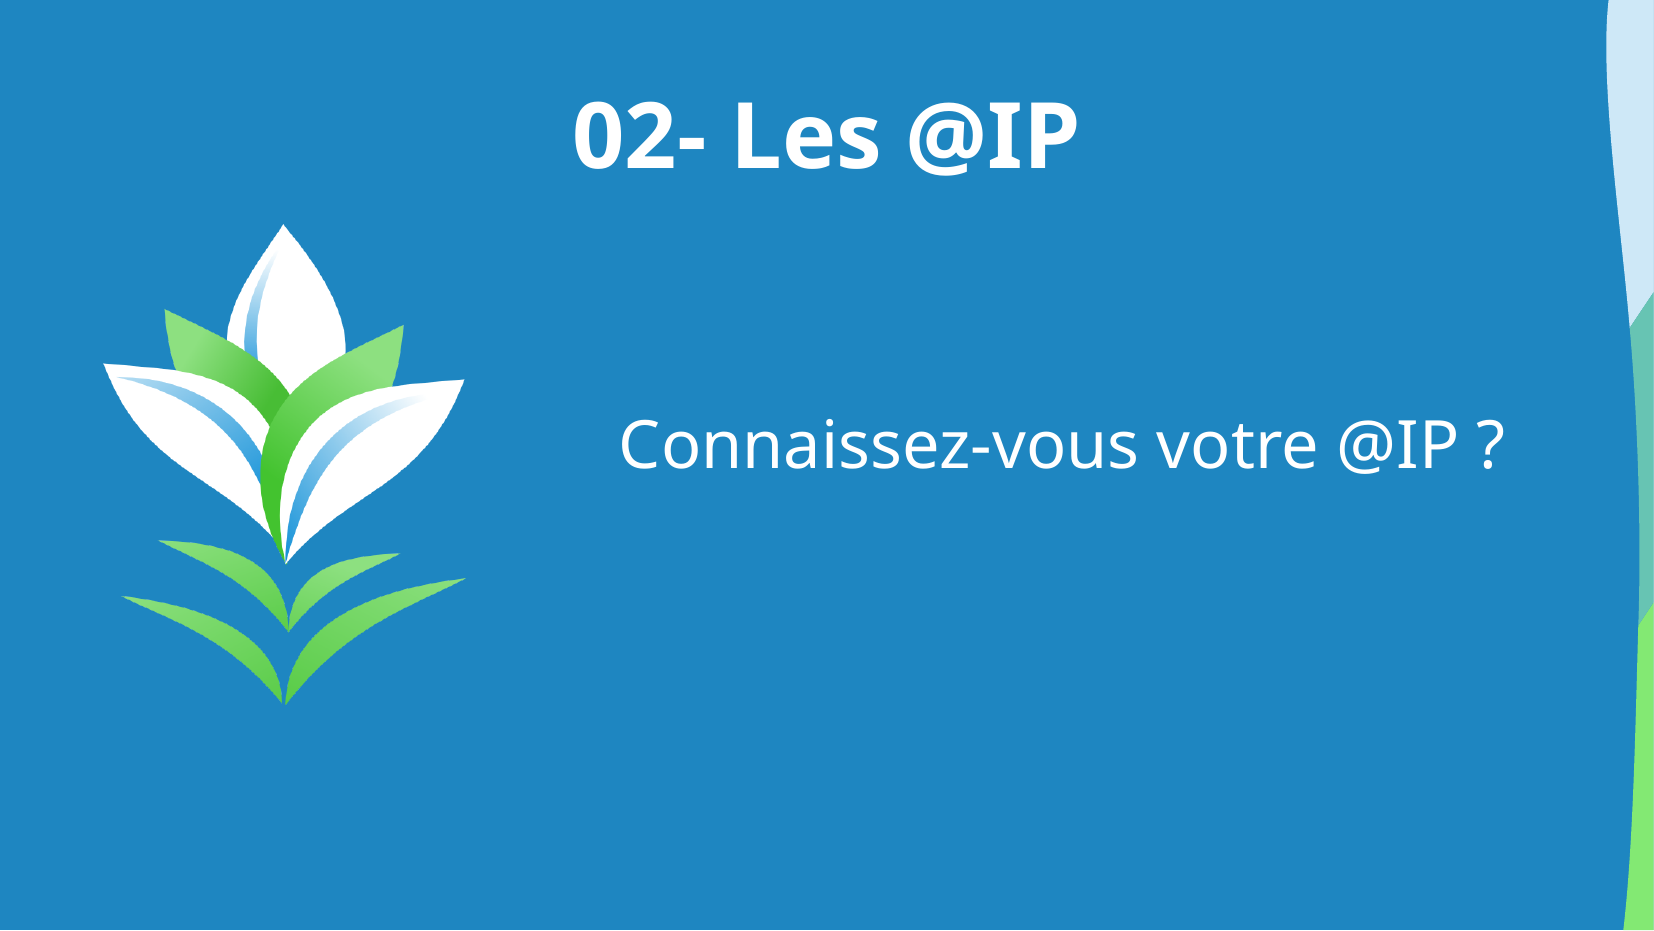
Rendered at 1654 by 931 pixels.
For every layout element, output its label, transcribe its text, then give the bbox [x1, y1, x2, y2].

title 02- Les @IP [82, 59, 1571, 207]
subtitle Connaissez-vous votre @IP ? [531, 295, 1595, 591]
picture [103, 224, 466, 706]
